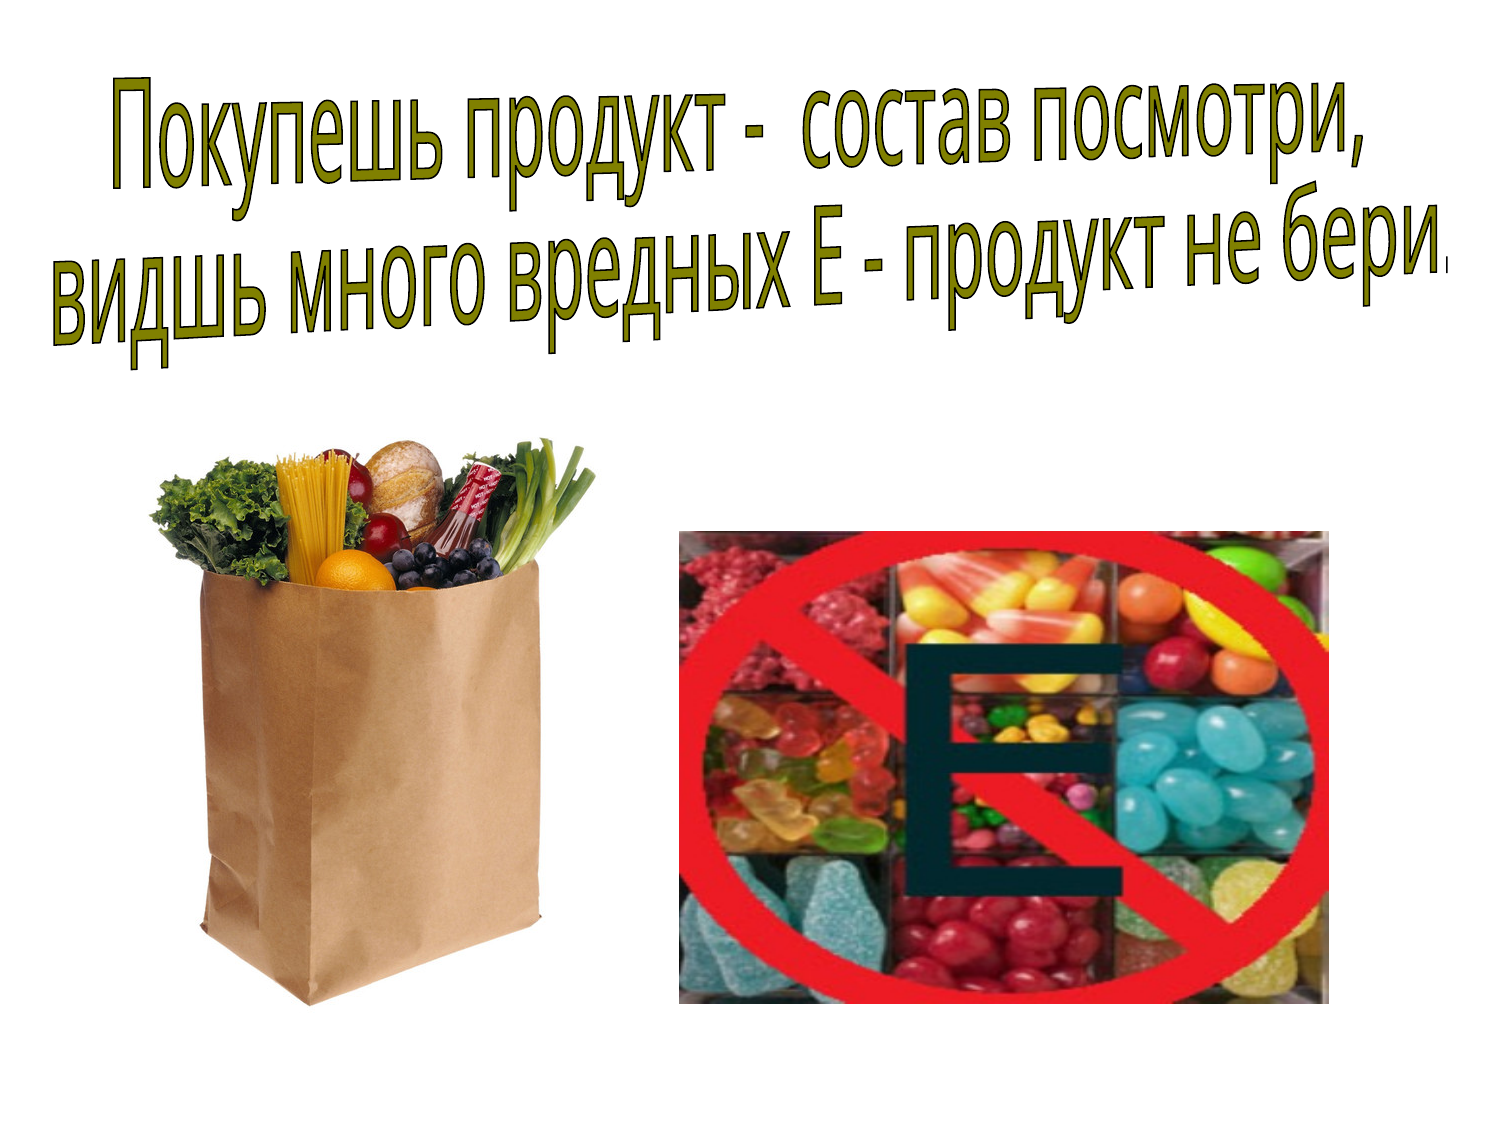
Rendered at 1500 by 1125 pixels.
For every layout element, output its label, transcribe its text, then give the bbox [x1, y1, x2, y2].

text_box Покупешь продукт - состав посмотри, видшь много вредных Е - продукт не бери. [949, 223, 981, 331]
text_box Покупешь продукт - состав посмотри, видшь много вредных Е - продукт не бери. [835, 90, 869, 168]
text_box Покупешь продукт - состав посмотри, видшь много вредных Е - продукт не бери. [1134, 216, 1164, 288]
text_box Покупешь продукт - состав посмотри, видшь много вредных Е - продукт не бери. [814, 205, 842, 305]
text_box Покупешь продукт - состав посмотри, видшь много вредных Е - продукт не бери. [450, 243, 484, 325]
text_box Покупешь продукт - состав посмотри, видшь много вредных Е - продукт не бери. [1035, 88, 1066, 161]
text_box Покупешь продукт - состав посмотри, видшь много вредных Е - продукт не бери. [803, 91, 830, 169]
text_box Покупешь продукт - состав посмотри, видшь много вредных Е - продукт не бери. [1312, 83, 1344, 152]
picture [679, 531, 1329, 1004]
text_box Покупешь продукт - состав посмотри, видшь много вредных Е - продукт не бери. [341, 248, 373, 330]
text_box Покупешь продукт - состав посмотри, видшь много вредных Е - продукт не бери. [875, 90, 903, 166]
text_box Покупешь продукт - состав посмотри, видшь много вредных Е - продукт не бери. [92, 259, 125, 344]
text_box Покупешь продукт - состав посмотри, видшь много вредных Е - продукт не бери. [411, 100, 442, 180]
text_box Покупешь продукт - состав посмотри, видшь много вредных Е - продукт не бери. [54, 261, 85, 346]
text_box Покупешь продукт - состав посмотри, видшь много вредных Е - продукт не бери. [1074, 86, 1109, 160]
text_box Покупешь продукт - состав посмотри, видшь много вредных Е - продукт не бери. [1323, 208, 1355, 279]
text_box Покупешь продукт - состав посмотри, видшь много вредных Е - продукт не бери. [1115, 85, 1142, 159]
text_box Покупешь продукт - состав посмотри, видшь много вредных Е - продукт не бери. [174, 255, 224, 339]
text_box Покупешь продукт - состав посмотри, видшь много вредных Е - продукт не бери. [587, 96, 624, 201]
text_box Покупешь продукт - состав посмотри, видшь много вредных Е - продукт не бери. [1283, 181, 1317, 281]
text_box Покупешь продукт - состав посмотри, видшь много вредных Е - продукт не бери. [756, 231, 790, 308]
text_box Покупешь продукт - состав посмотри, видшь много вредных Е - продукт не бери. [1063, 219, 1098, 324]
text_box Покупешь продукт - состав посмотри, видшь много вредных Е - продукт не бери. [1404, 205, 1437, 274]
picture [123, 413, 621, 1033]
text_box Покупешь продукт - состав посмотри, видшь много вредных Е - продукт не бери. [623, 237, 660, 342]
text_box Покупешь продукт - состав посмотри, видшь много вредных Е - продукт не бери. [159, 103, 194, 188]
text_box Покупешь продукт - состав посмотри, видшь много вредных Е - продукт не бери. [1363, 206, 1396, 306]
text_box Покупешь продукт - состав посмотри, видшь много вредных Е - продукт не бери. [709, 234, 739, 311]
text_box Покупешь продукт - состав посмотри, видшь много вредных Е - продукт не бери. [988, 221, 1022, 297]
text_box Покупешь продукт - состав посмотри, видшь много вредных Е - продукт не бери. [979, 89, 1010, 162]
text_box Покупешь продукт - состав посмотри, видшь много вредных Е - продукт не бери. [1270, 82, 1303, 184]
text_box Покупешь продукт - состав посмотри, видшь много вредных Е - продукт не бери. [271, 102, 303, 184]
text_box Покупешь продукт - состав посмотри, видшь много вредных Е - продукт не бери. [1188, 214, 1220, 286]
text_box Покупешь продукт - состав посмотри, видшь много вредных Е - продукт не бери. [905, 90, 935, 164]
text_box Покупешь продукт - состав посмотри, видшь много вредных Е - продукт не бери. [939, 88, 969, 164]
text_box Покупешь продукт - состав посмотри, видшь много вредных Е - продукт не бери. [424, 245, 447, 326]
text_box Покупешь продукт - состав посмотри, видшь много вредных Е - продукт не бери. [1149, 85, 1188, 157]
text_box Покупешь продукт - состав посмотри, видшь много вредных Е - продукт не бери. [695, 94, 725, 171]
text_box Покупешь продукт - состав посмотри, видшь много вредных Е - продукт не бери. [1103, 217, 1133, 290]
text_box Покупешь продукт - состав посмотри, видшь много вредных Е - продукт не бери. [549, 239, 581, 354]
text_box Покупешь продукт - состав посмотри, видшь много вредных Е - продукт не бери. [382, 246, 416, 329]
text_box Покупешь продукт - состав посмотри, видшь много вредных Е - продукт не бери. [113, 77, 150, 189]
text_box Покупешь продукт - состав посмотри, видшь много вредных Е - продукт не бери. [510, 242, 541, 321]
text_box Покупешь продукт - состав посмотри, видшь много вредных Е - продукт не бери. [624, 95, 659, 207]
text_box Покупешь продукт - состав посмотри, видшь много вредных Е - продукт не бери. [549, 96, 583, 176]
text_box Покупешь продукт - состав посмотри, видшь много вредных Е - продукт не бери. [351, 100, 400, 181]
text_box Покупешь продукт - состав посмотри, видшь много вредных Е - продукт не бери. [1234, 84, 1264, 154]
text_box Покупешь продукт - состав посмотри, видшь много вредных Е - продукт не бери. [666, 235, 698, 313]
text_box Покупешь продукт - состав посмотри, видшь много вредных Е - продукт не бери. [588, 238, 619, 318]
text_box Покупешь продукт - состав посмотри, видшь много вредных Е - продукт не бери. [907, 225, 938, 300]
text_box Покупешь продукт - состав посмотри, видшь много вредных Е - продукт не бери. [1026, 221, 1063, 319]
text_box Покупешь продукт - состав посмотри, видшь много вредных Е - продукт не бери. [468, 98, 499, 178]
text_box Покупешь продукт - состав посмотри, видшь много вредных Е - продукт не бери. [131, 257, 168, 370]
text_box Покупешь продукт - состав посмотри, видшь много вредных Е - продукт не бери. [510, 96, 542, 211]
text_box Покупешь продукт - состав посмотри, видшь много вредных Е - продукт не бери. [232, 102, 267, 221]
text_box Покупешь продукт - состав посмотри, видшь много вредных Е - продукт не бери. [311, 100, 343, 184]
text_box Покупешь продукт - состав посмотри, видшь много вредных Е - продукт не бери. [291, 250, 331, 333]
text_box Покупешь продукт - состав посмотри, видшь много вредных Е - продукт не бери. [234, 254, 266, 336]
text_box Покупешь продукт - состав посмотри, видшь много вредных Е - продукт не бери. [1197, 84, 1231, 156]
text_box Покупешь продукт - состав посмотри, видшь много вредных Е - продукт не бери. [664, 95, 694, 172]
text_box Покупешь продукт - состав посмотри, видшь много вредных Е - продукт не бери. [202, 103, 232, 186]
text_box Покупешь продукт - состав посмотри, видшь много вредных Е - продукт не бери. [1228, 212, 1260, 284]
